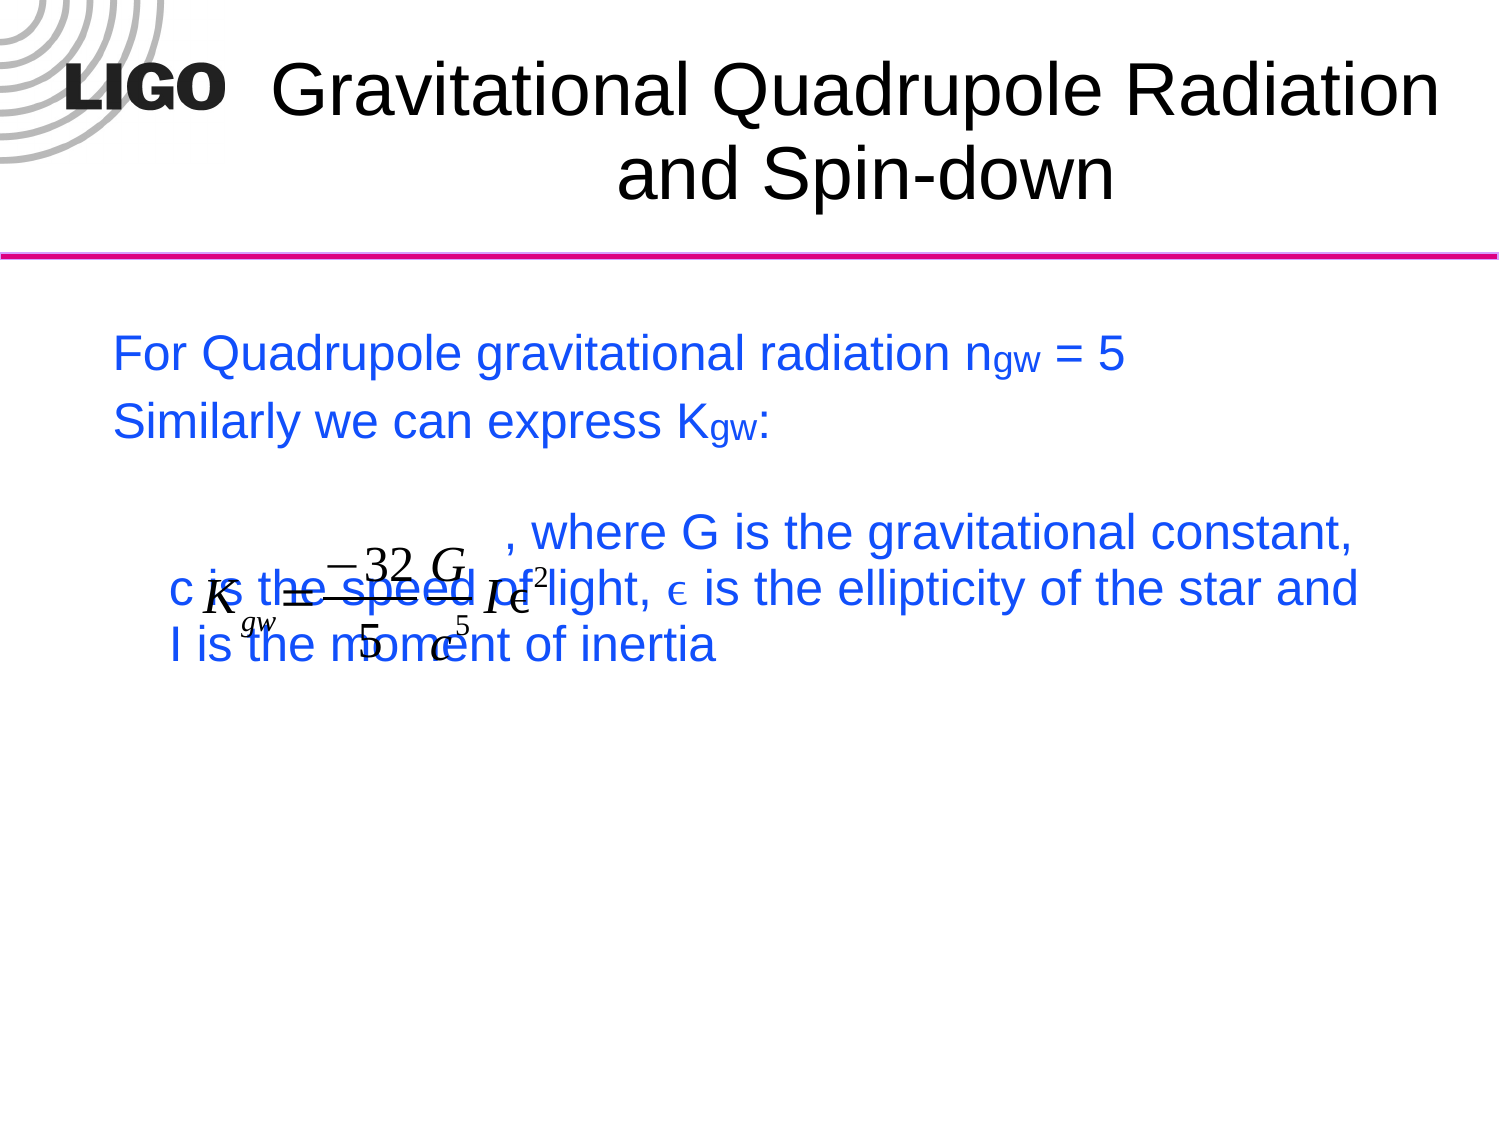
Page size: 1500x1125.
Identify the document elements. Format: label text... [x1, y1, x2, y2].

list For Quadrupole gravitational radiation ngw = 5 Similarly we can express Kgw: , where G is the gravitational constant, c is the speed of light,  is the ellipticity of the star and I is the moment of inertia [112, 324, 1388, 1001]
chart [187, 524, 562, 676]
title Gravitational Quadrupole Radiation and Spin-down [262, 19, 1450, 243]
